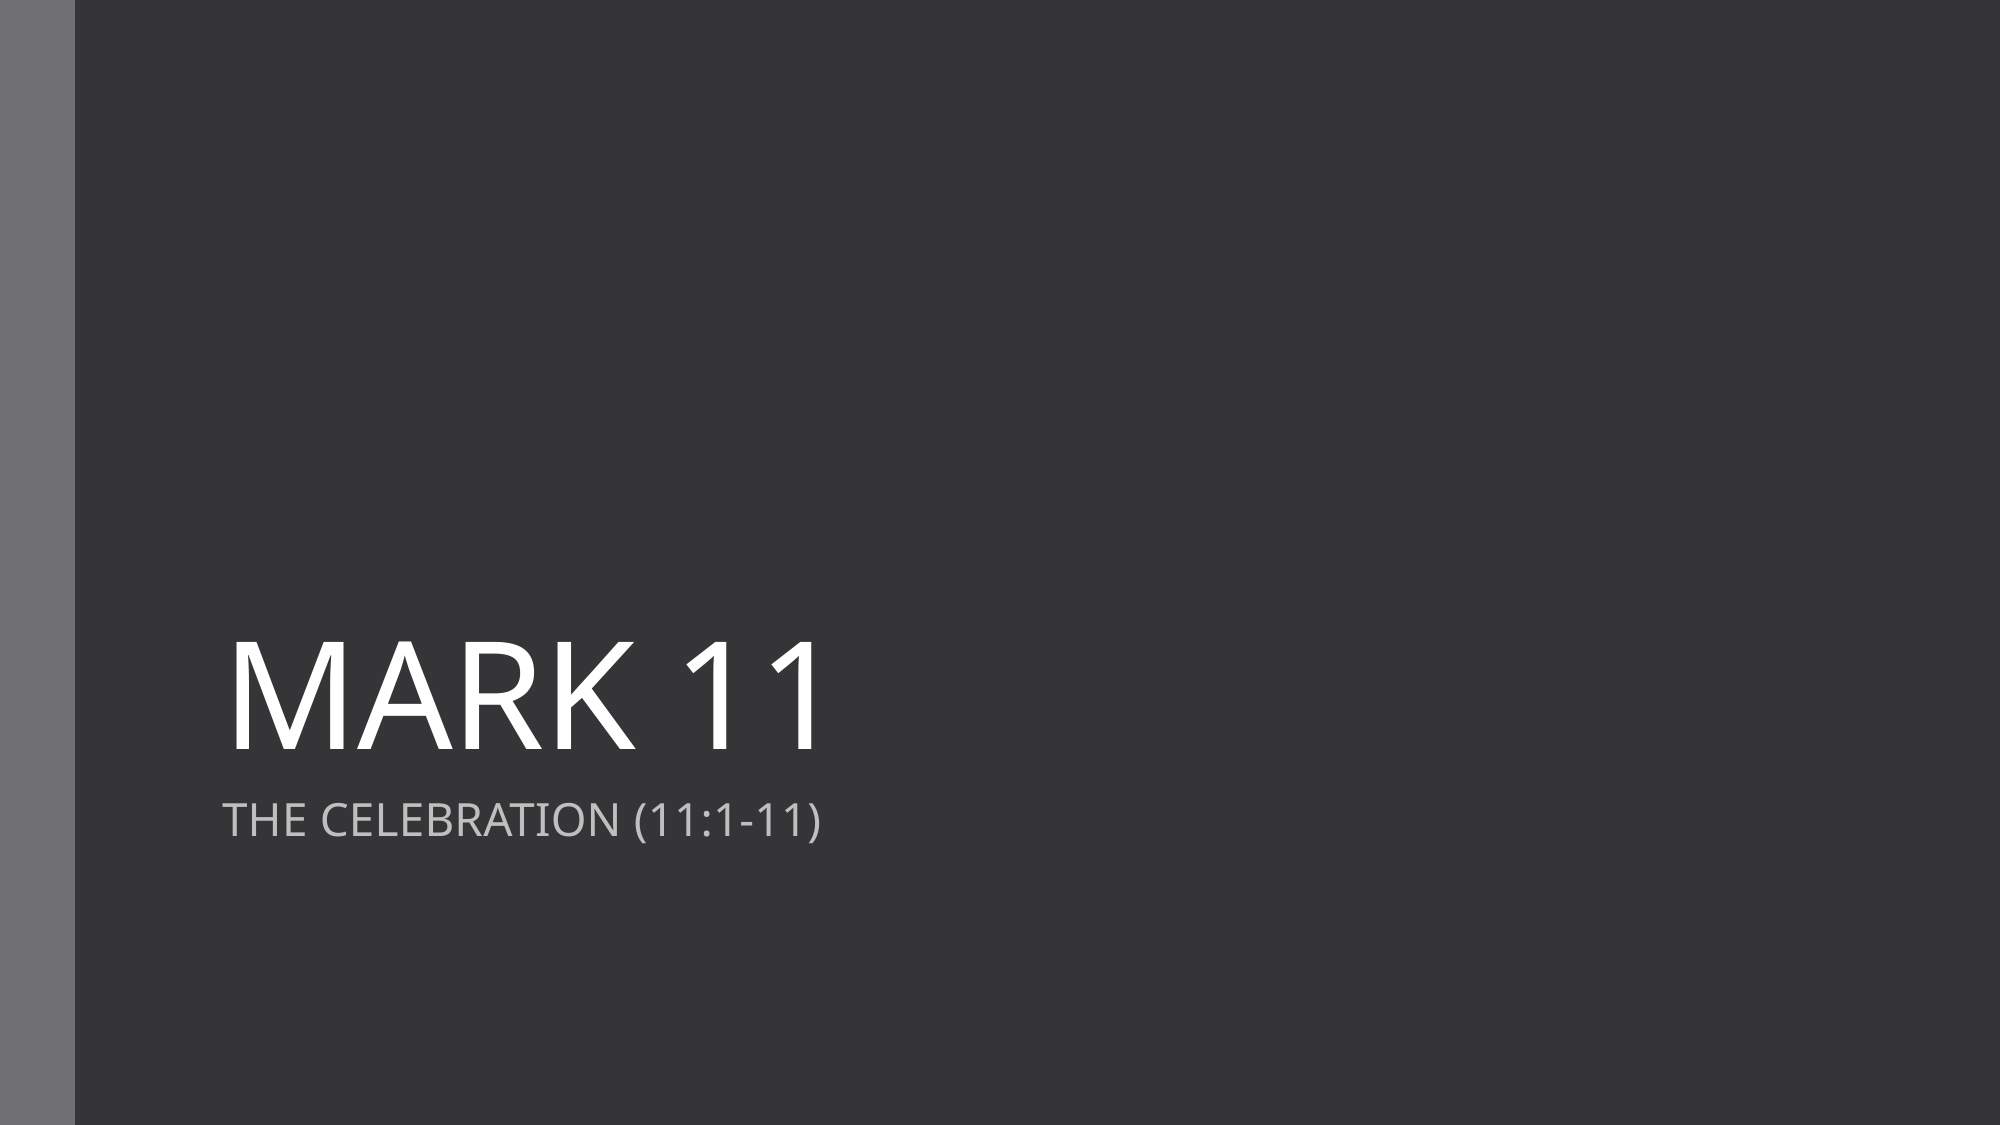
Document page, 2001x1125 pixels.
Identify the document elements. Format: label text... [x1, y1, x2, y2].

subtitle THE CELEBRATION (11:1-11) [206, 787, 1752, 1066]
title MARK 11 [206, 124, 1752, 787]
